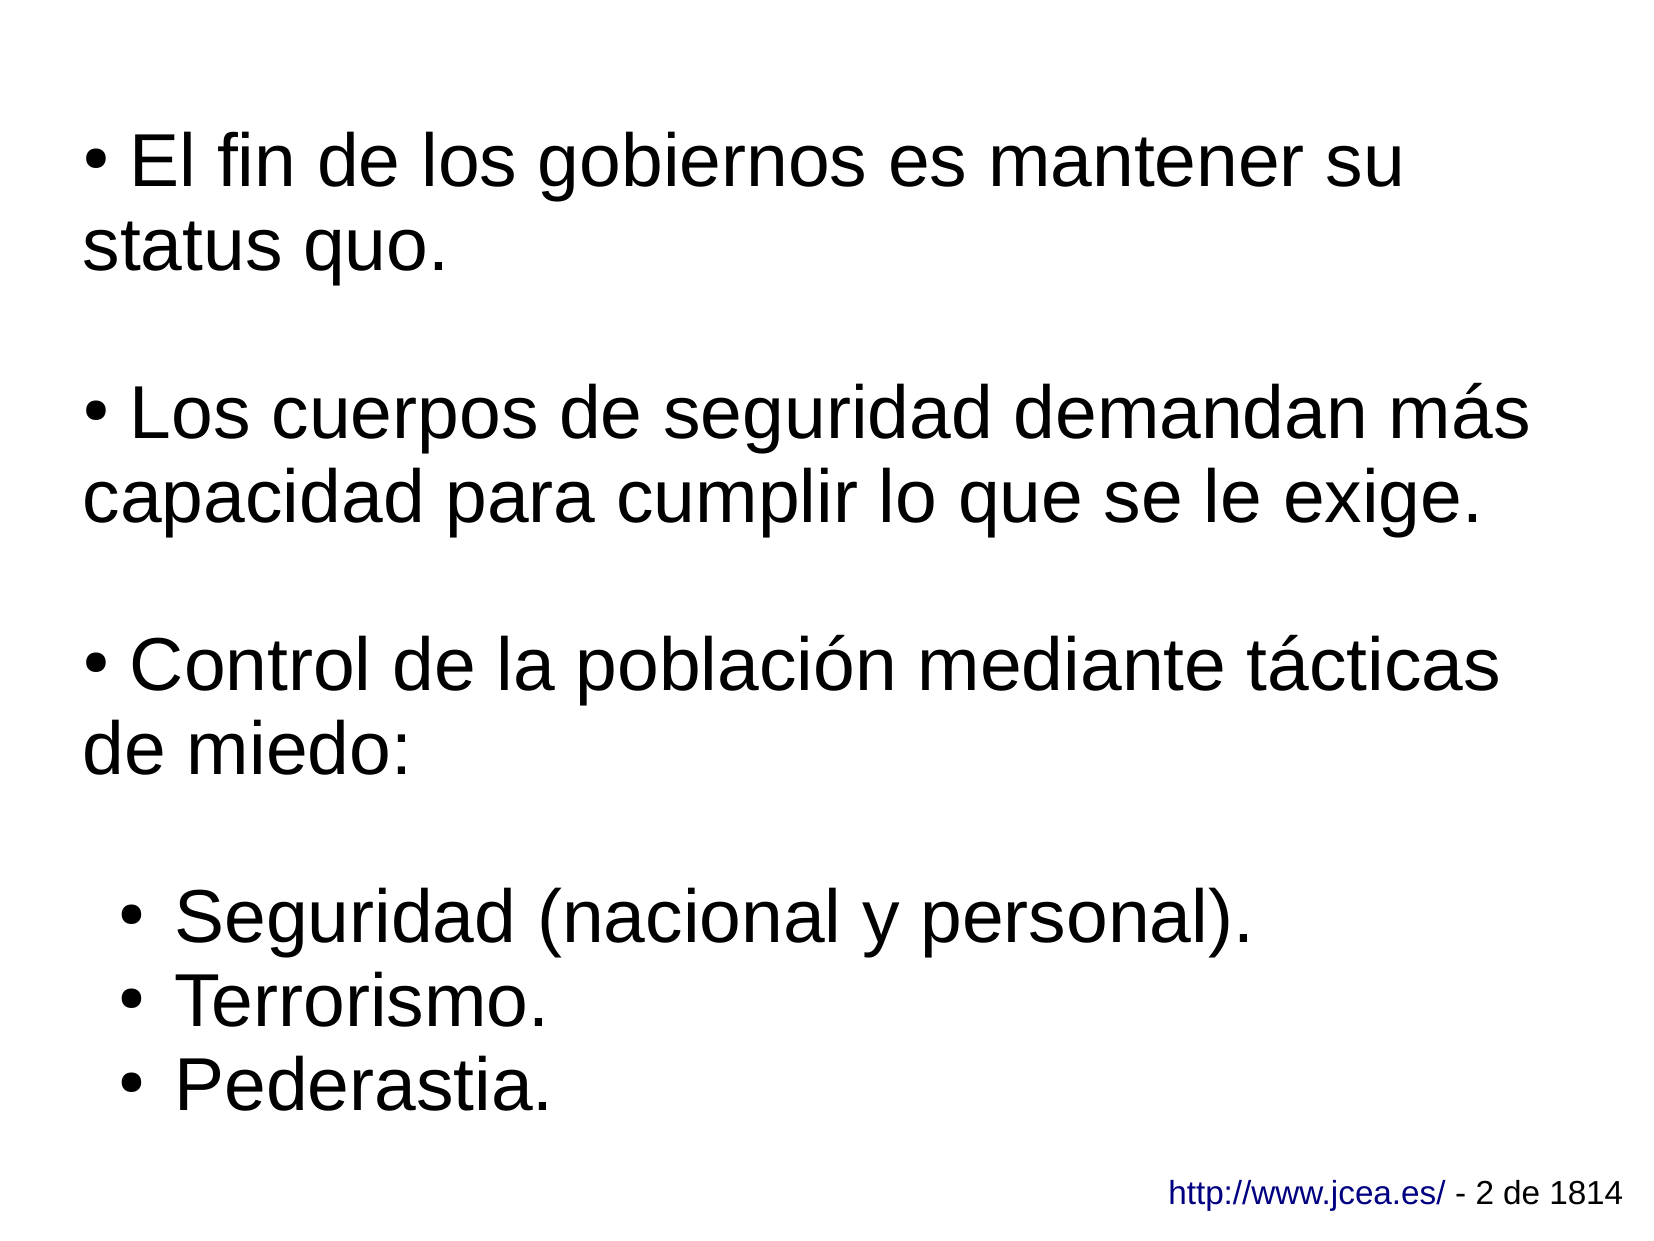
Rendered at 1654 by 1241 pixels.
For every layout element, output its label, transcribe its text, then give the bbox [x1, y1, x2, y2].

text_box http://www.jcea.es/ - 2 de 1814 [1110, 1167, 1639, 1219]
subtitle El fin de los gobiernos es mantener su status quo. Los cuerpos de seguridad demandan más capacidad para cumplir lo que se le exige. Control de la población mediante tácticas de miedo: Seguridad (nacional y personal). Terrorismo. Pederastia. [82, 60, 1571, 1186]
